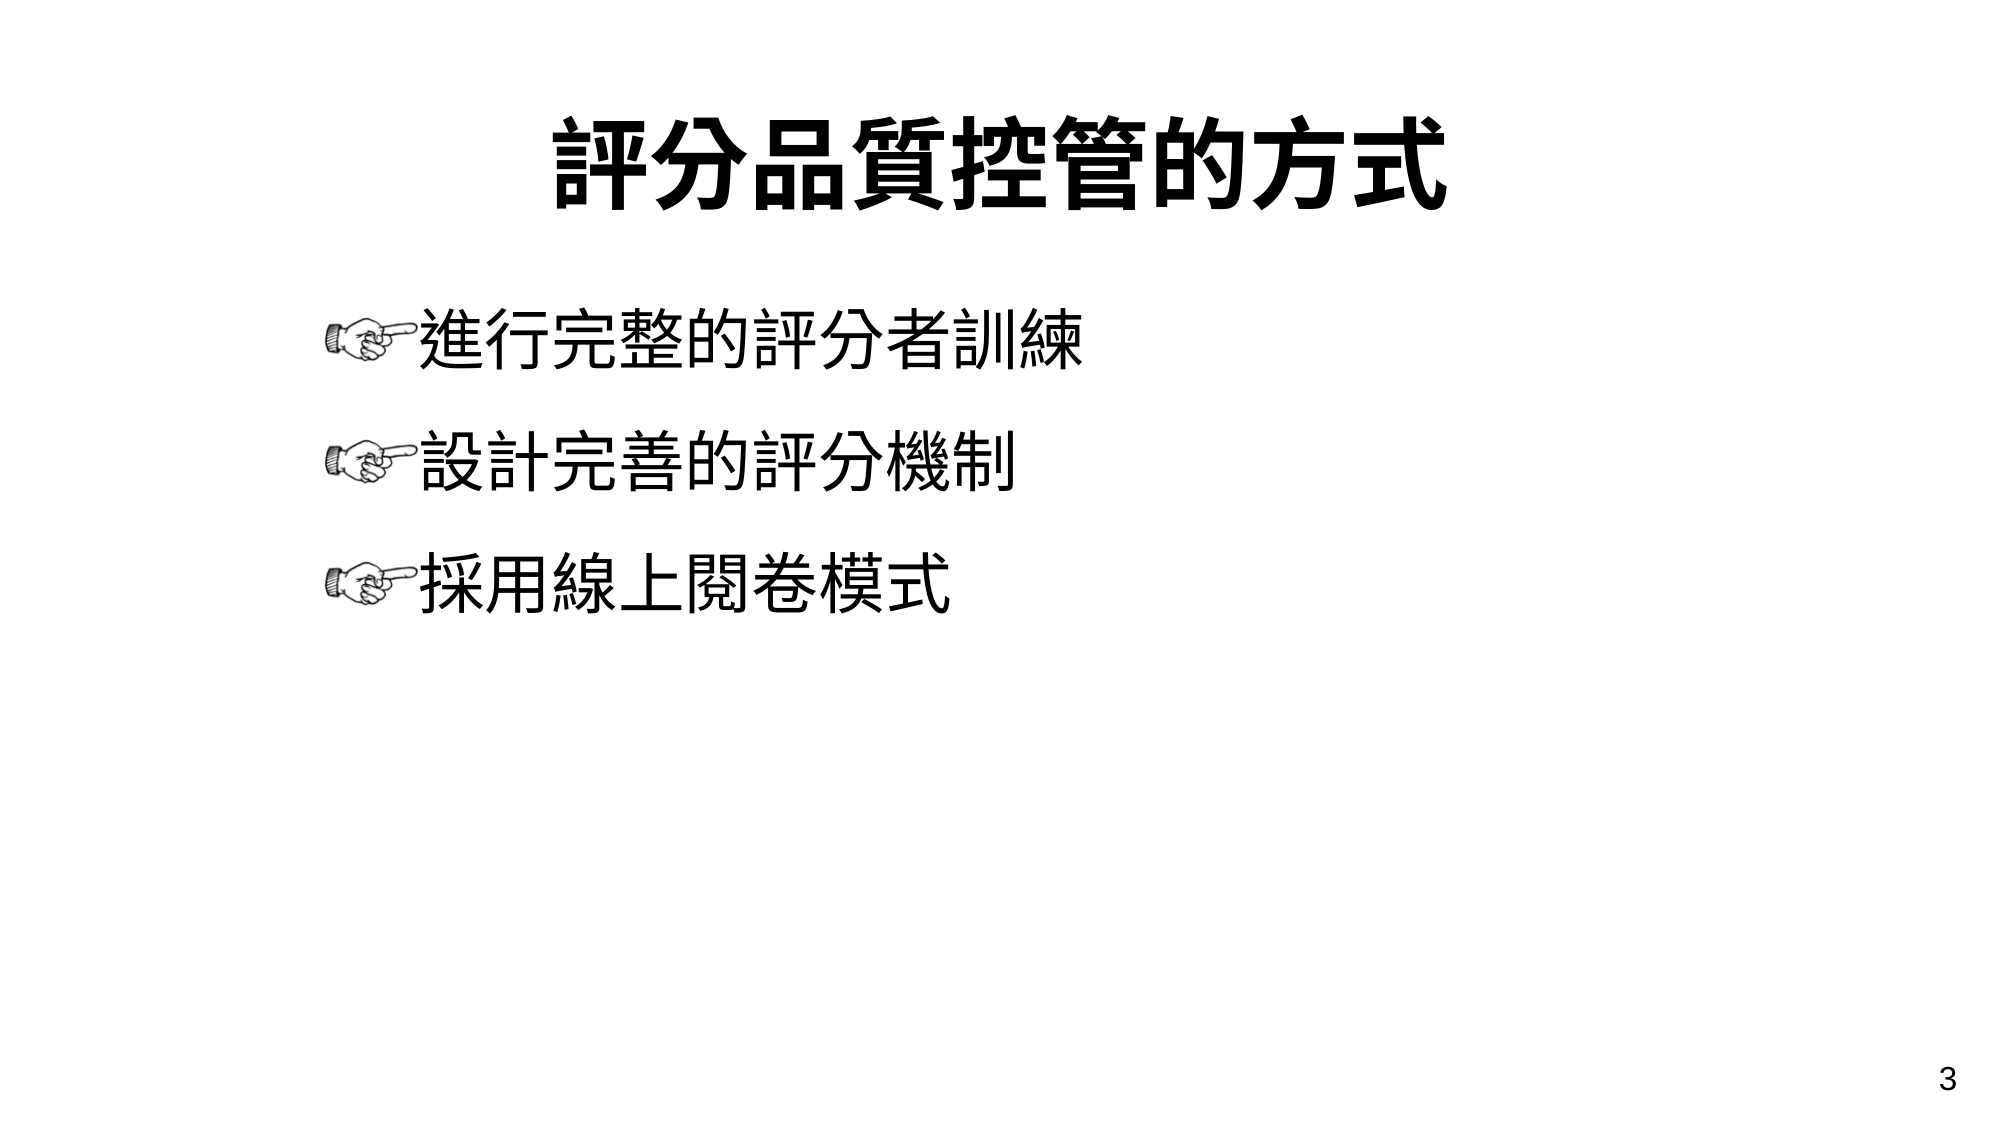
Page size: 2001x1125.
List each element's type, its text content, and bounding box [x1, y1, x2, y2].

text_box 3 [1923, 1047, 2000, 1108]
title 評分品質控管的方式 [137, 59, 1863, 278]
list 進行完整的評分者訓練 設計完善的評分機制 採用線上閱卷模式 [308, 299, 1863, 1014]
